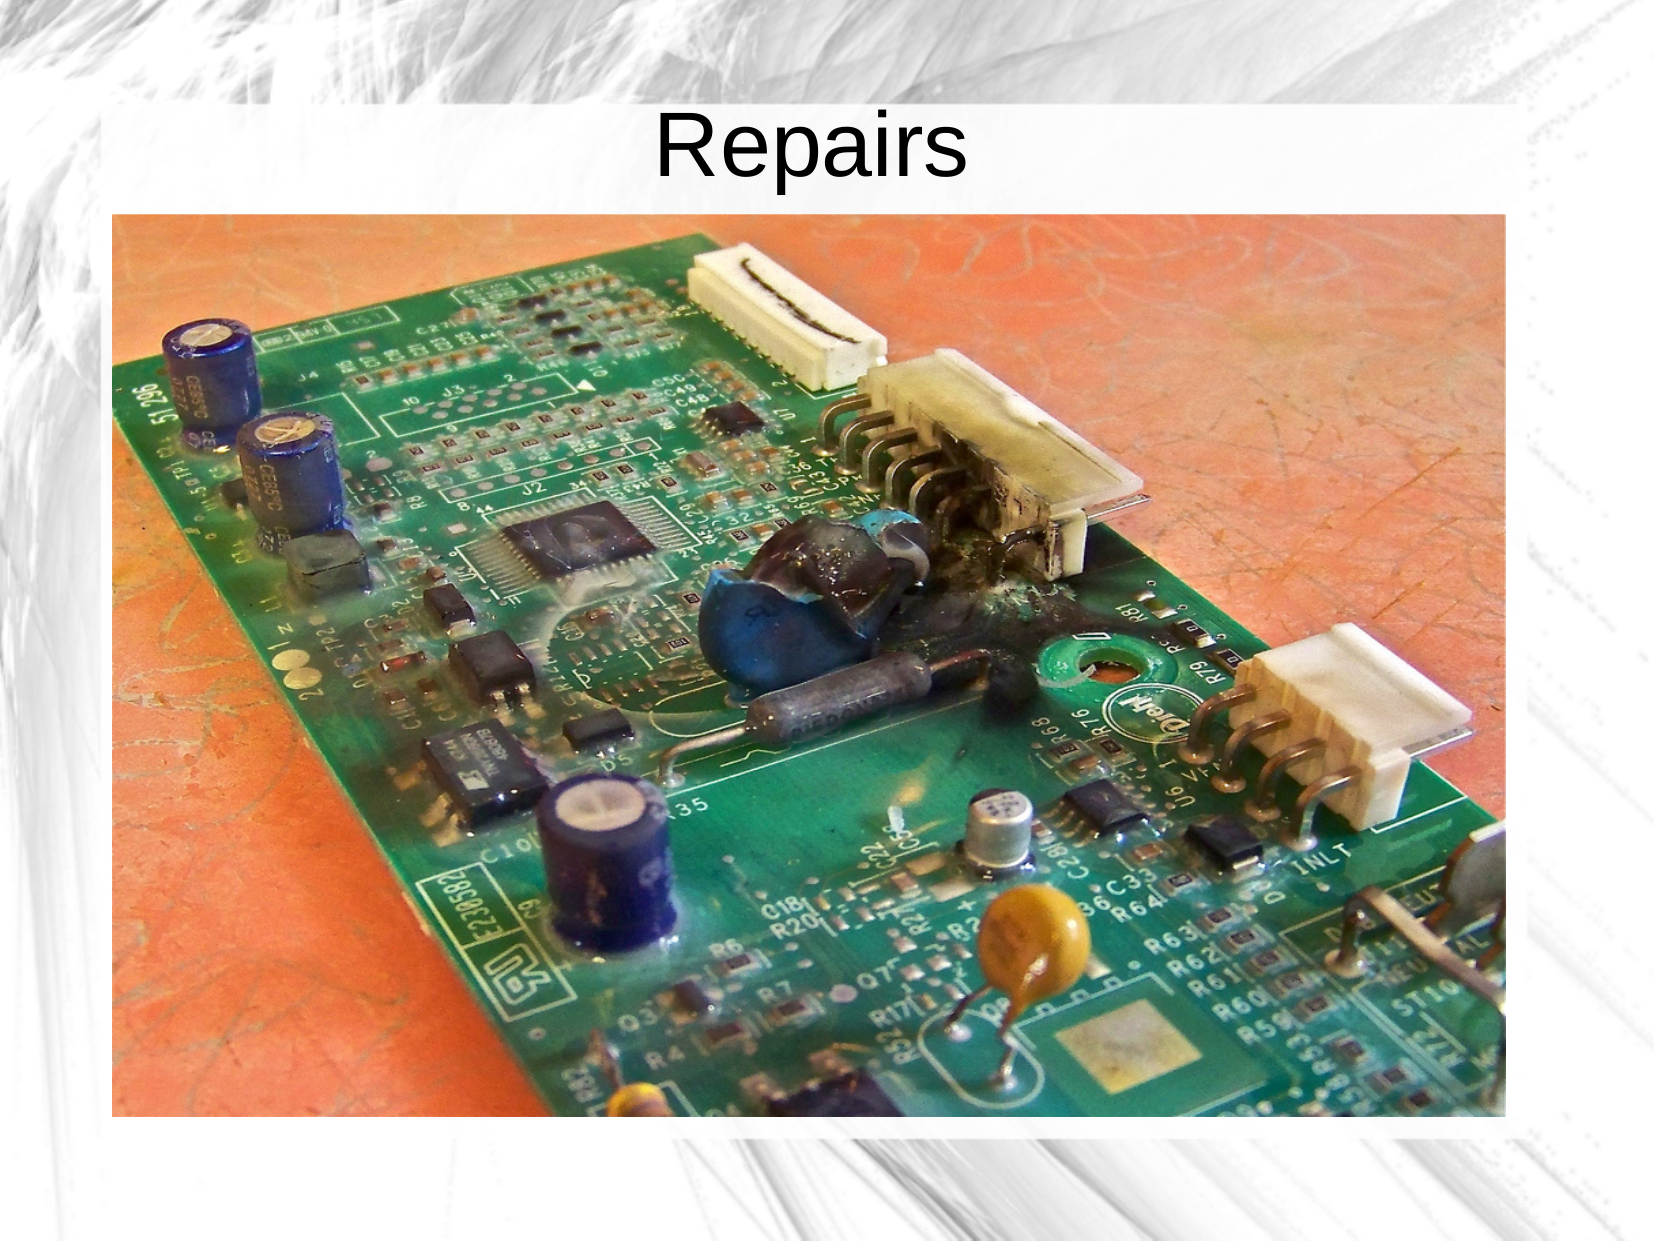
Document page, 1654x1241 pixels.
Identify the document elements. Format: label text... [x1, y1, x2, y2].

title Repairs [118, 93, 1506, 214]
picture [0, 0, 1654, 1241]
